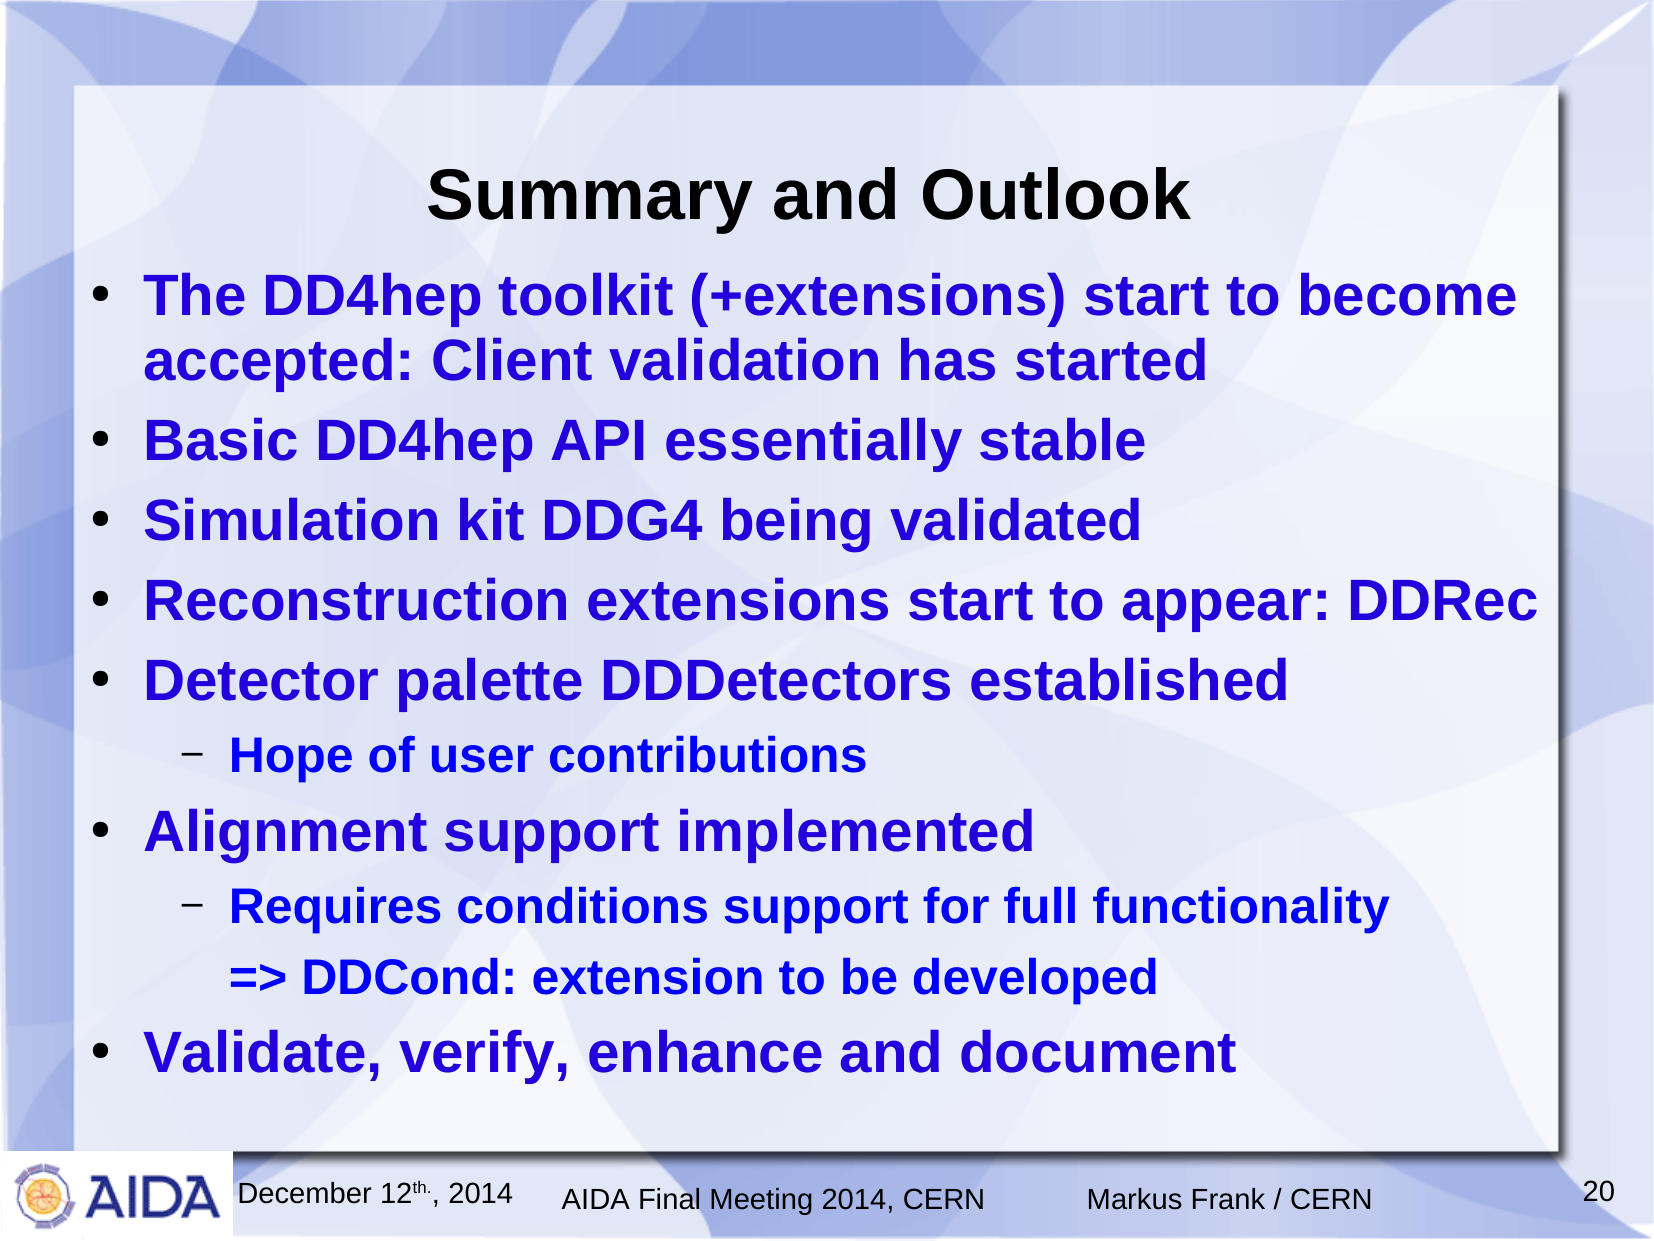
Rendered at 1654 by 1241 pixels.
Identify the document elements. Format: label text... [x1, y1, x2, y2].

picture [0, 0, 1654, 1241]
list The DD4hep toolkit (+extensions) start to become accepted: Client validation has started Basic DD4hep API essentially stable Simulation kit DDG4 being validated Reconstruction extensions start to appear: DDRec Detector palette DDDetectors established Hope of user contributions Alignment support implemented Requires conditions support for full functionality => DDCond: extension to be developed Validate, verify, enhance and document [72, 262, 1558, 1089]
title Summary and Outlook [82, 90, 1536, 262]
